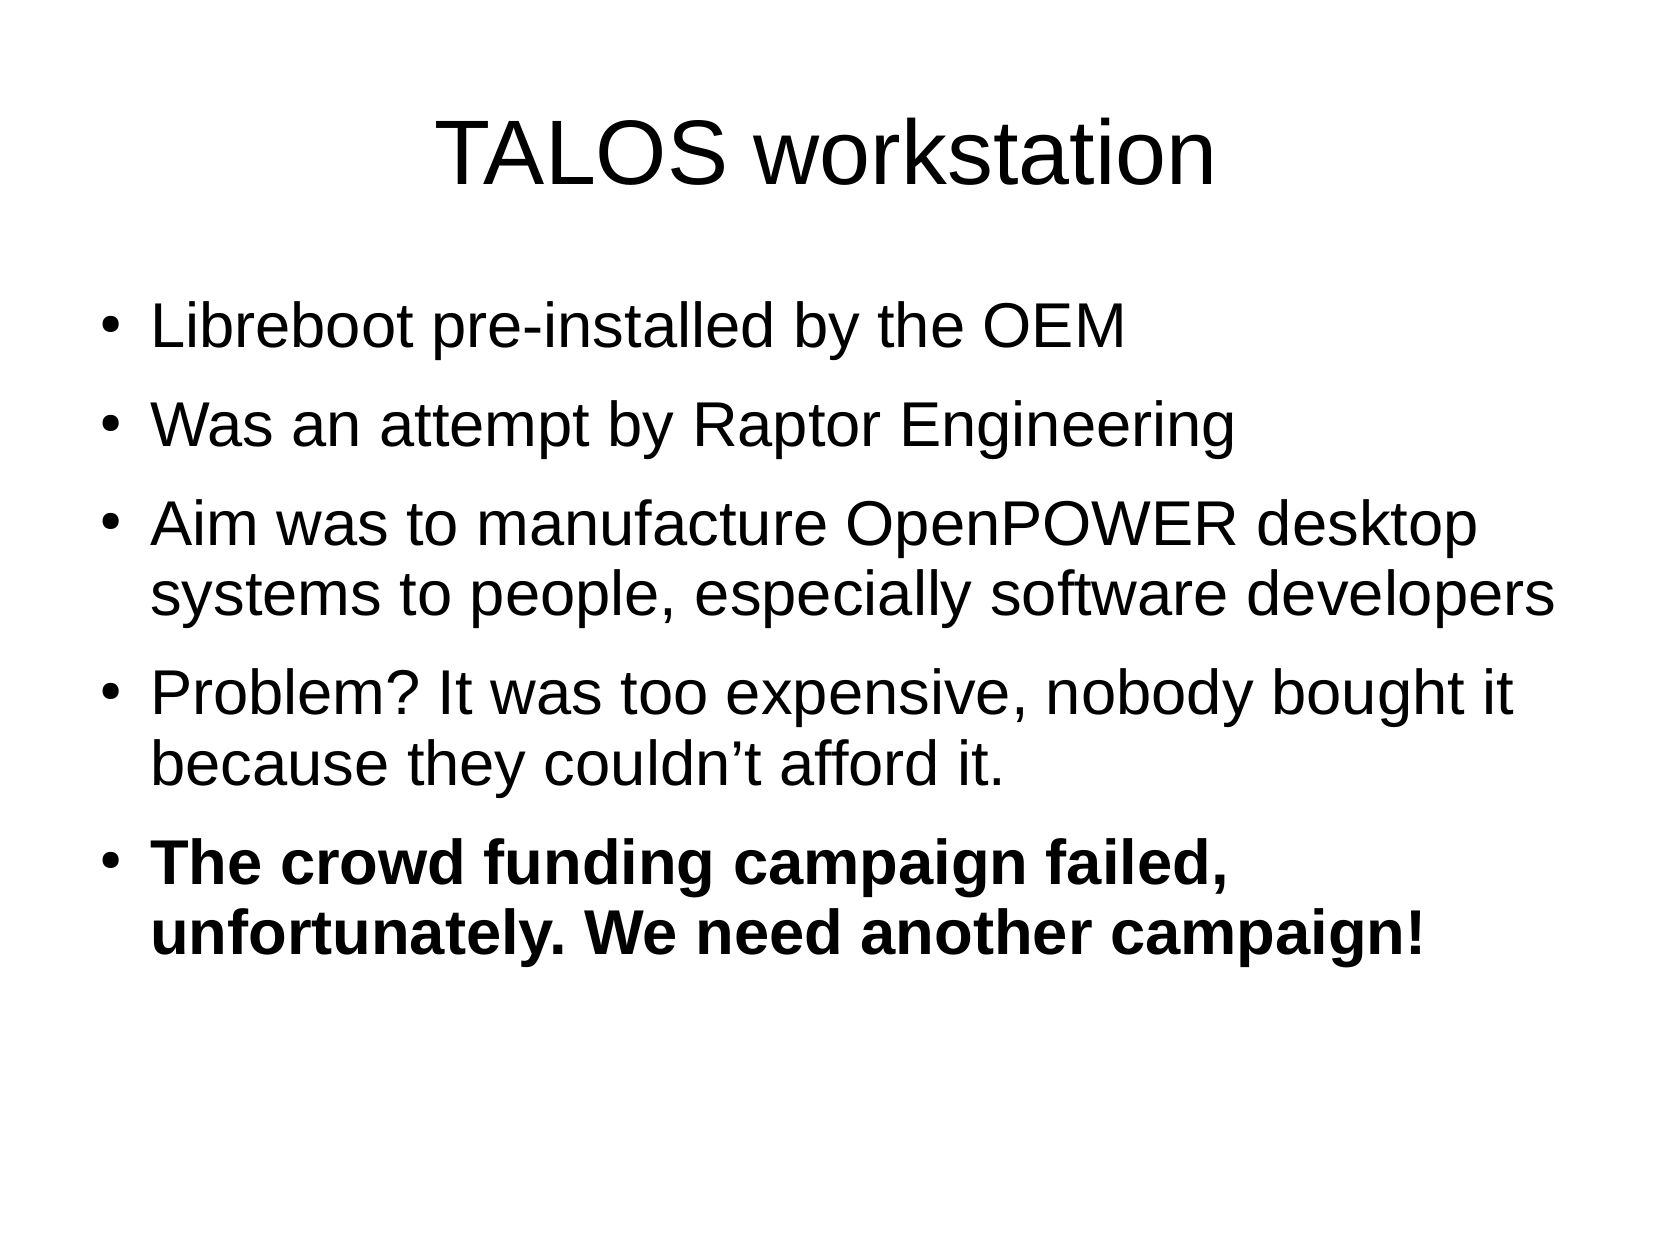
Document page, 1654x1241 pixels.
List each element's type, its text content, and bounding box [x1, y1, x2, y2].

list Libreboot pre-installed by the OEM Was an attempt by Raptor Engineering Aim was to manufacture OpenPOWER desktop systems to people, especially software developers Problem? It was too expensive, nobody bought it because they couldn’t afford it. The crowd funding campaign failed, unfortunately. We need another campaign! [82, 290, 1571, 1010]
title TALOS workstation [82, 49, 1571, 257]
